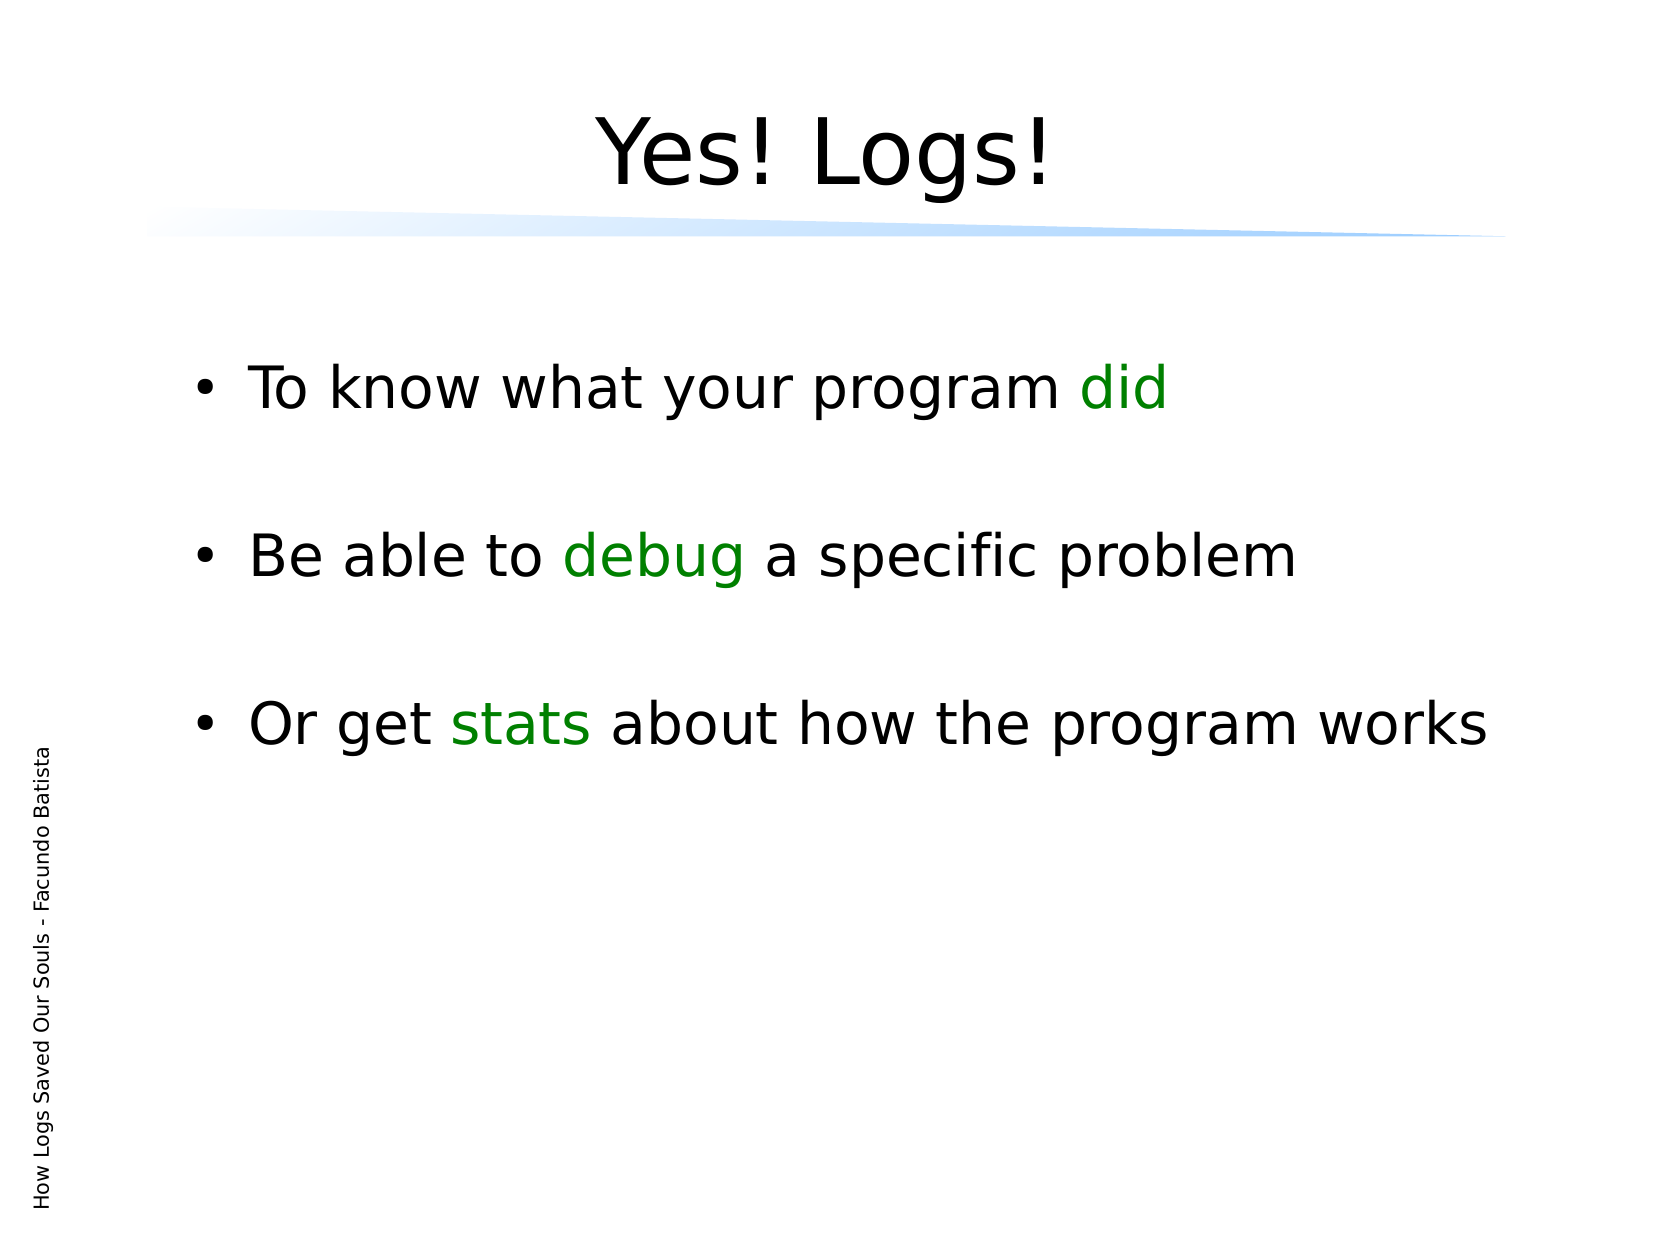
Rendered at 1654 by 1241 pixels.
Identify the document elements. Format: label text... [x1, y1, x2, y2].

list To know what your program did Be able to debug a specific problem Or get stats about how the program works [177, 354, 1571, 1109]
title Yes! Logs! [82, 49, 1571, 257]
